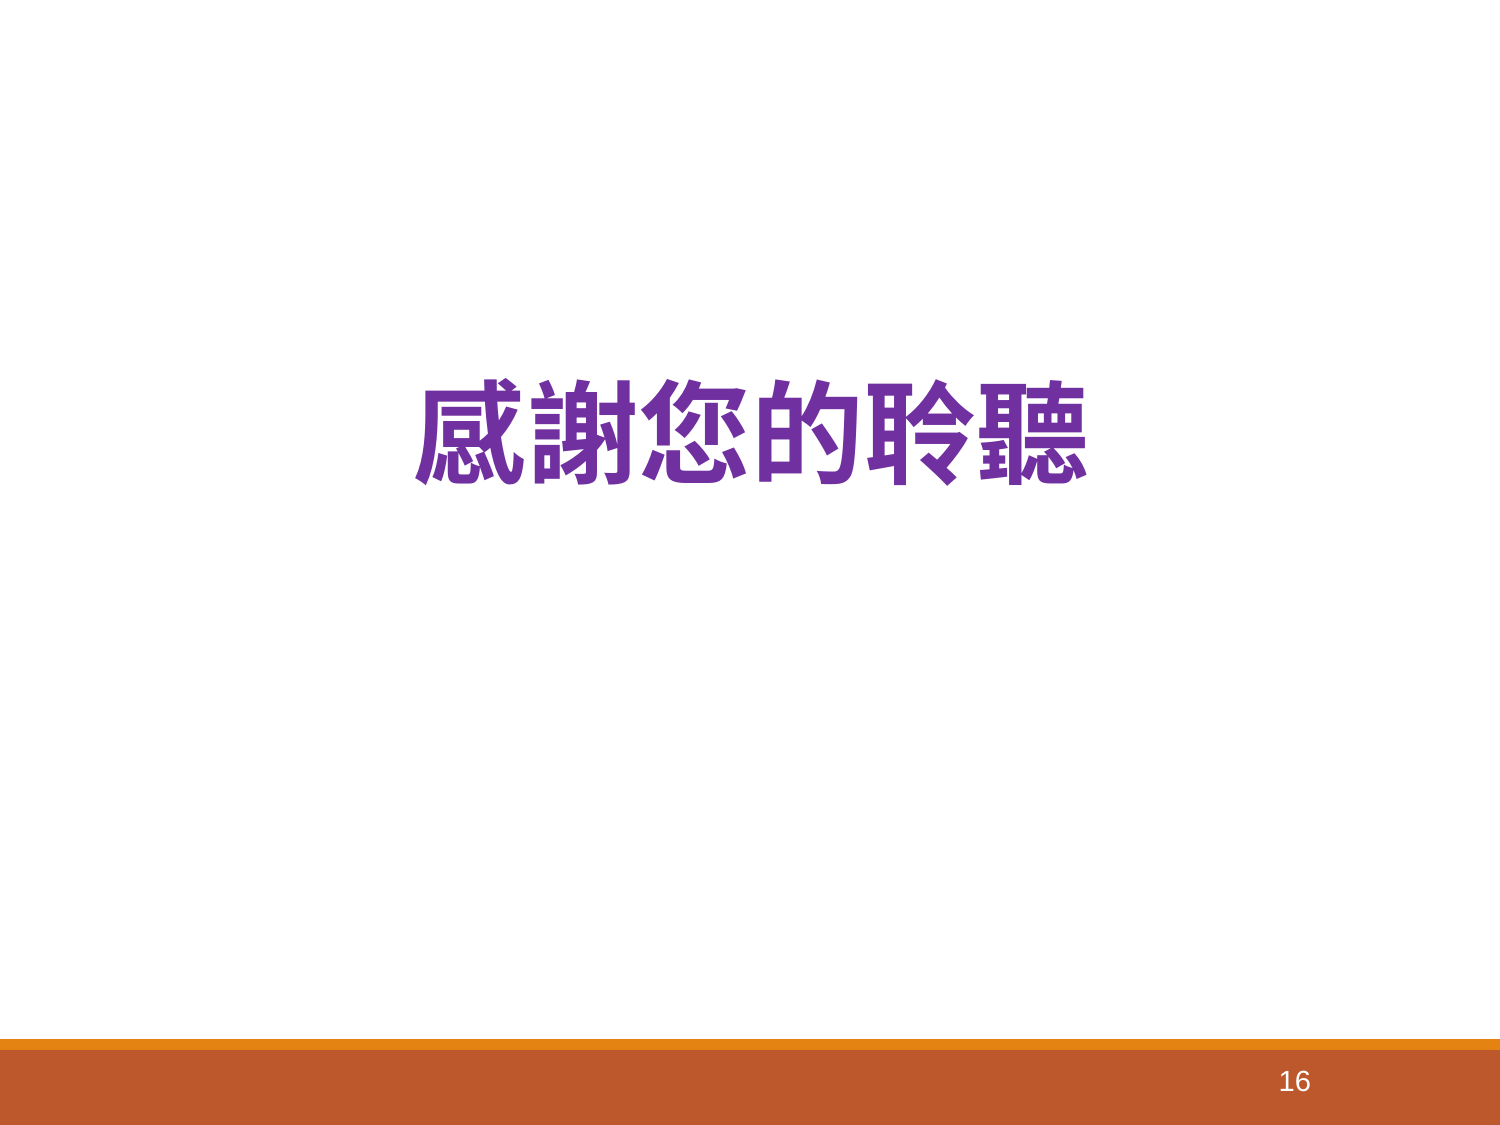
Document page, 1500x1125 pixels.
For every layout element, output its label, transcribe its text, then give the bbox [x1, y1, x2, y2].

text_box 感謝您的聆聽 [303, 355, 1199, 507]
text_box 15 [1263, 1049, 1425, 1110]
